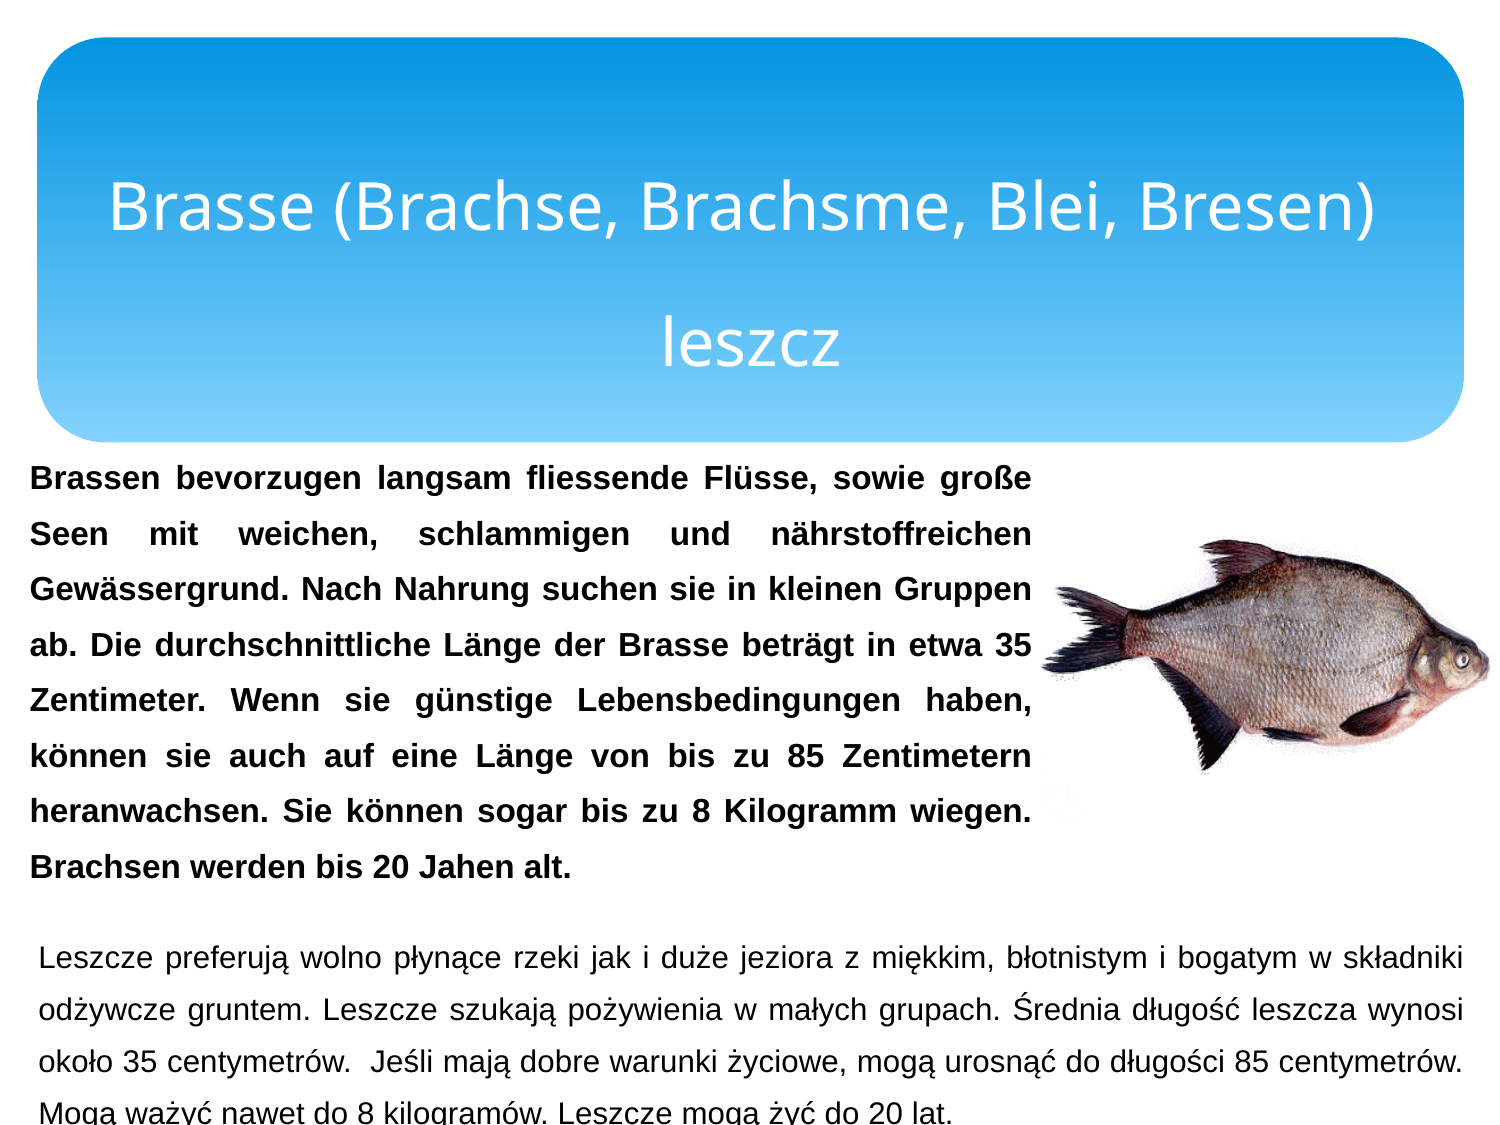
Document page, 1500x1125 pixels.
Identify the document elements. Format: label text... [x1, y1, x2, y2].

title Brasse (Brachse, Brachsme, Blei, Bresen) leszcz [67, 115, 1418, 384]
subtitle Brassen bevorzugen langsam fliessende Flüsse, sowie große Seen mit weichen, schlammigen und nährstoffreichen Gewässergrund. Nach Nahrung suchen sie in kleinen Gruppen ab. Die durchschnittliche Länge der Brasse beträgt in etwa 35 Zentimeter. Wenn sie günstige Lebensbedingungen haben, können sie auch auf eine Länge von bis zu 85 Zentimetern heranwachsen. Sie können sogar bis zu 8 Kilogramm wiegen. Brachsen werden bis 20 Jahen alt. [29, 442, 1034, 884]
picture [1033, 472, 1500, 827]
text_box Leszcze preferują wolno płynące rzeki jak i duże jeziora z miękkim, błotnistym i bogatym w składniki odżywcze gruntem. Leszcze szukają pożywienia w małych grupach. Średnia długość leszcza wynosi około 35 centymetrów. Jeśli mają dobre warunki życiowe, mogą urosnąć do długości 85 centymetrów. Mogą ważyć nawet do 8 kilogramów. Leszcze mogą żyć do 20 lat. [23, 915, 1500, 1122]
